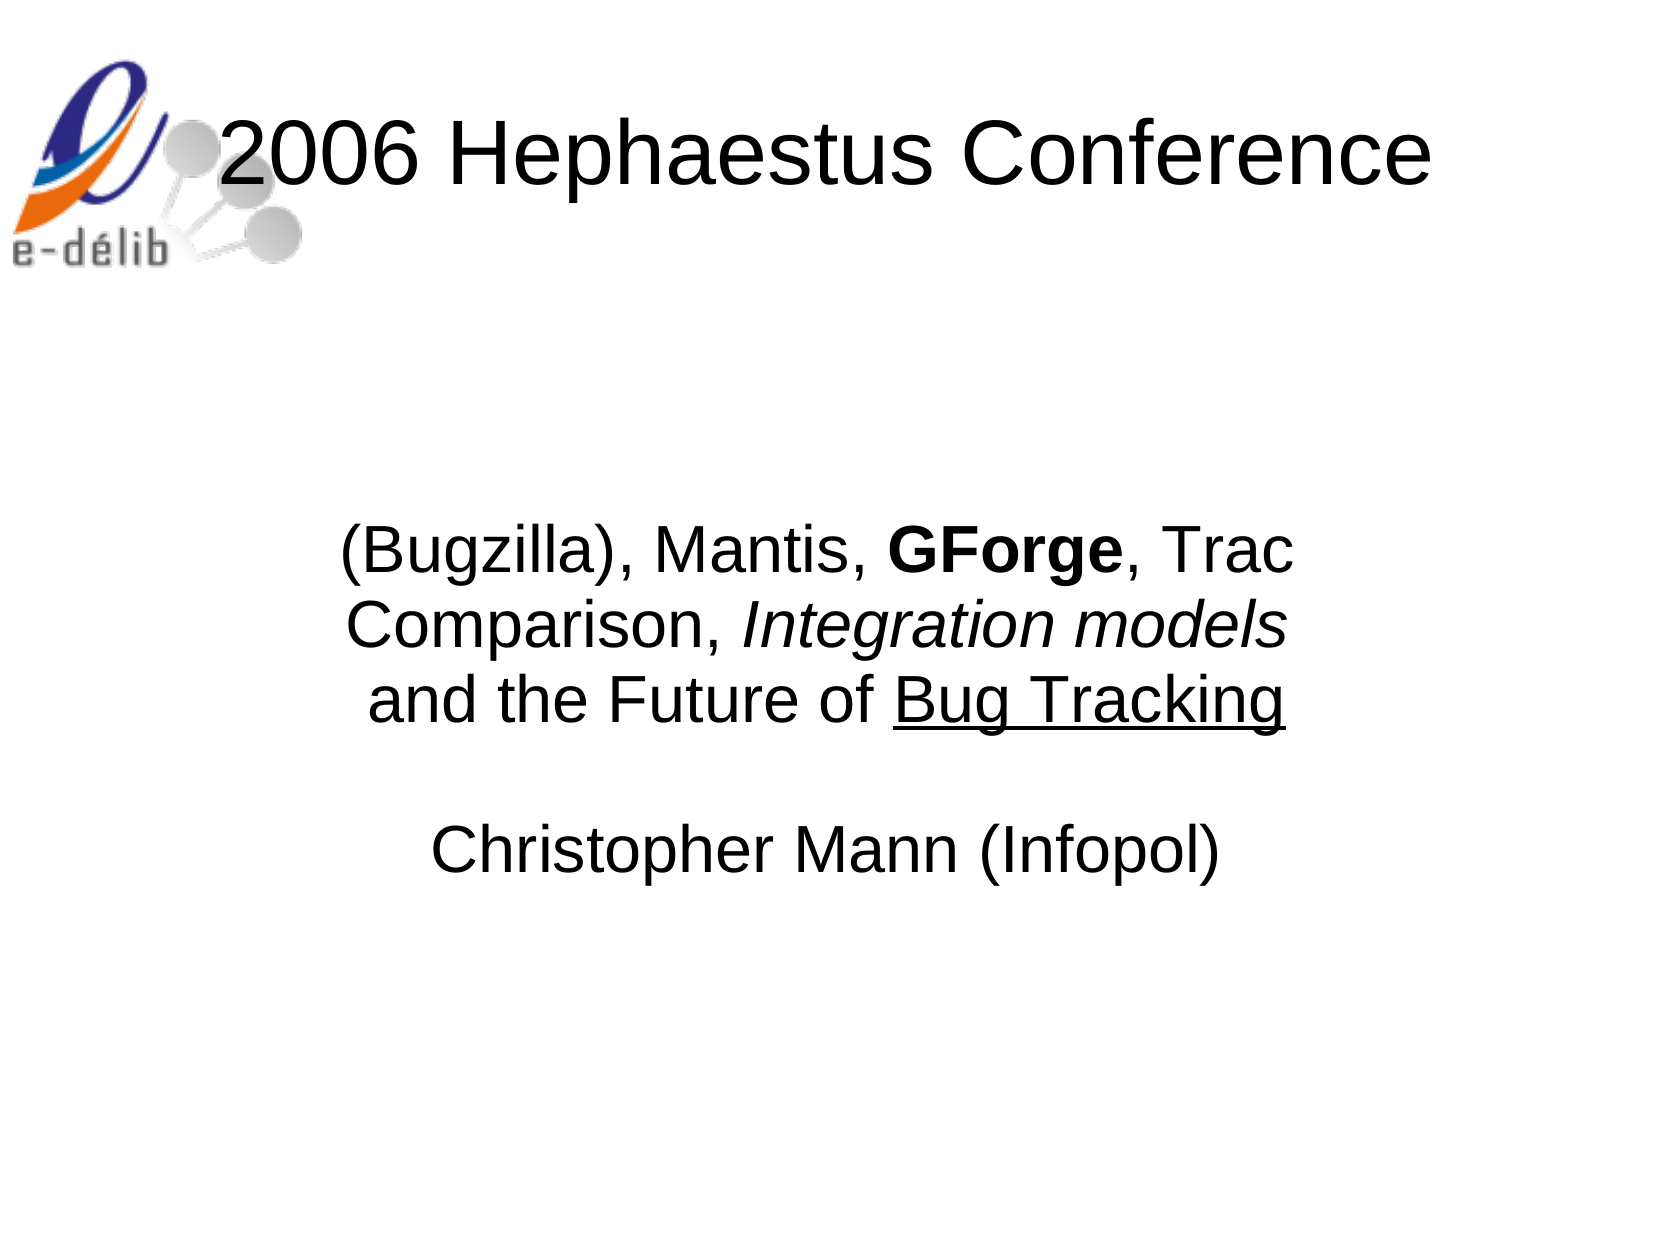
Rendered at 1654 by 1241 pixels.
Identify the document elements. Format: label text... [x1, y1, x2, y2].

subtitle (Bugzilla), Mantis, GForge, Trac Comparison, Integration models and the Future of Bug Tracking Christopher Mann (Infopol) [82, 290, 1571, 1109]
picture [0, 59, 325, 268]
title 2006 Hephaestus Conference [82, 49, 1571, 257]
